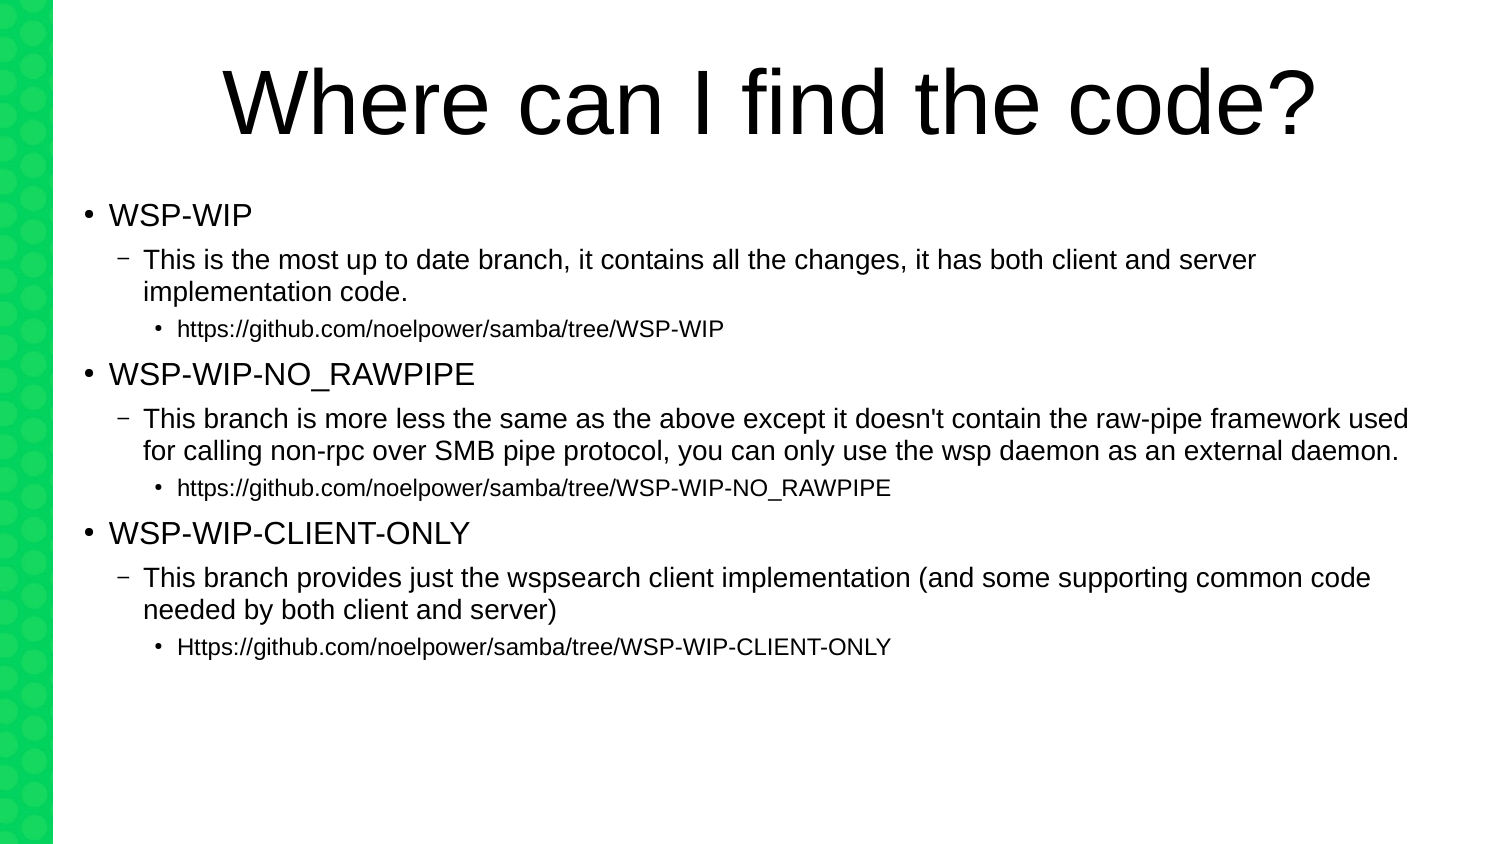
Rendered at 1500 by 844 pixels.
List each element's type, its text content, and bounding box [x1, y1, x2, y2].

title Where can I find the code? [143, 51, 1397, 154]
picture [0, 0, 61, 844]
text_box [75, 197, 1426, 687]
